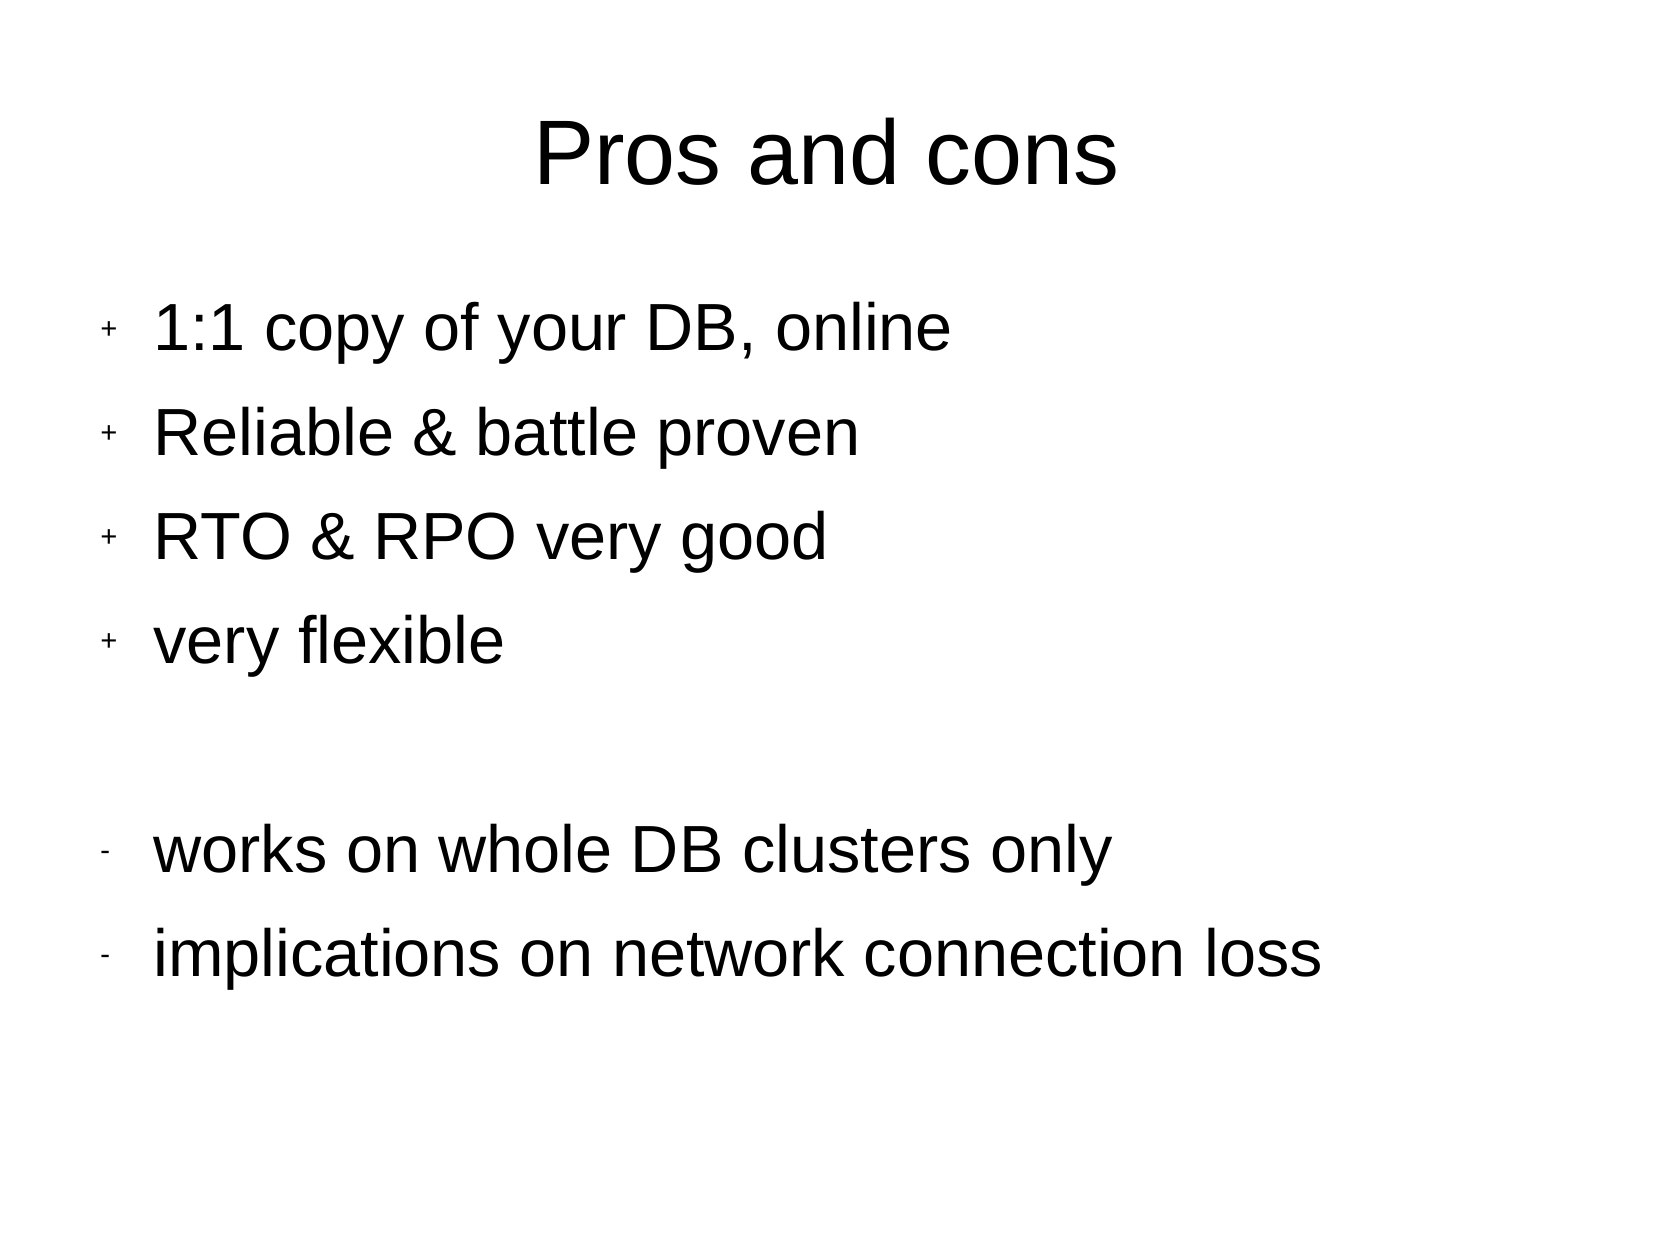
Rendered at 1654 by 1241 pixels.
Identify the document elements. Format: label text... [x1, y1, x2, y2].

list 1:1 copy of your DB, online Reliable & battle proven RTO & RPO very good very flexible works on whole DB clusters only implications on network connection loss [82, 290, 1571, 1134]
title Pros and cons [82, 49, 1571, 257]
